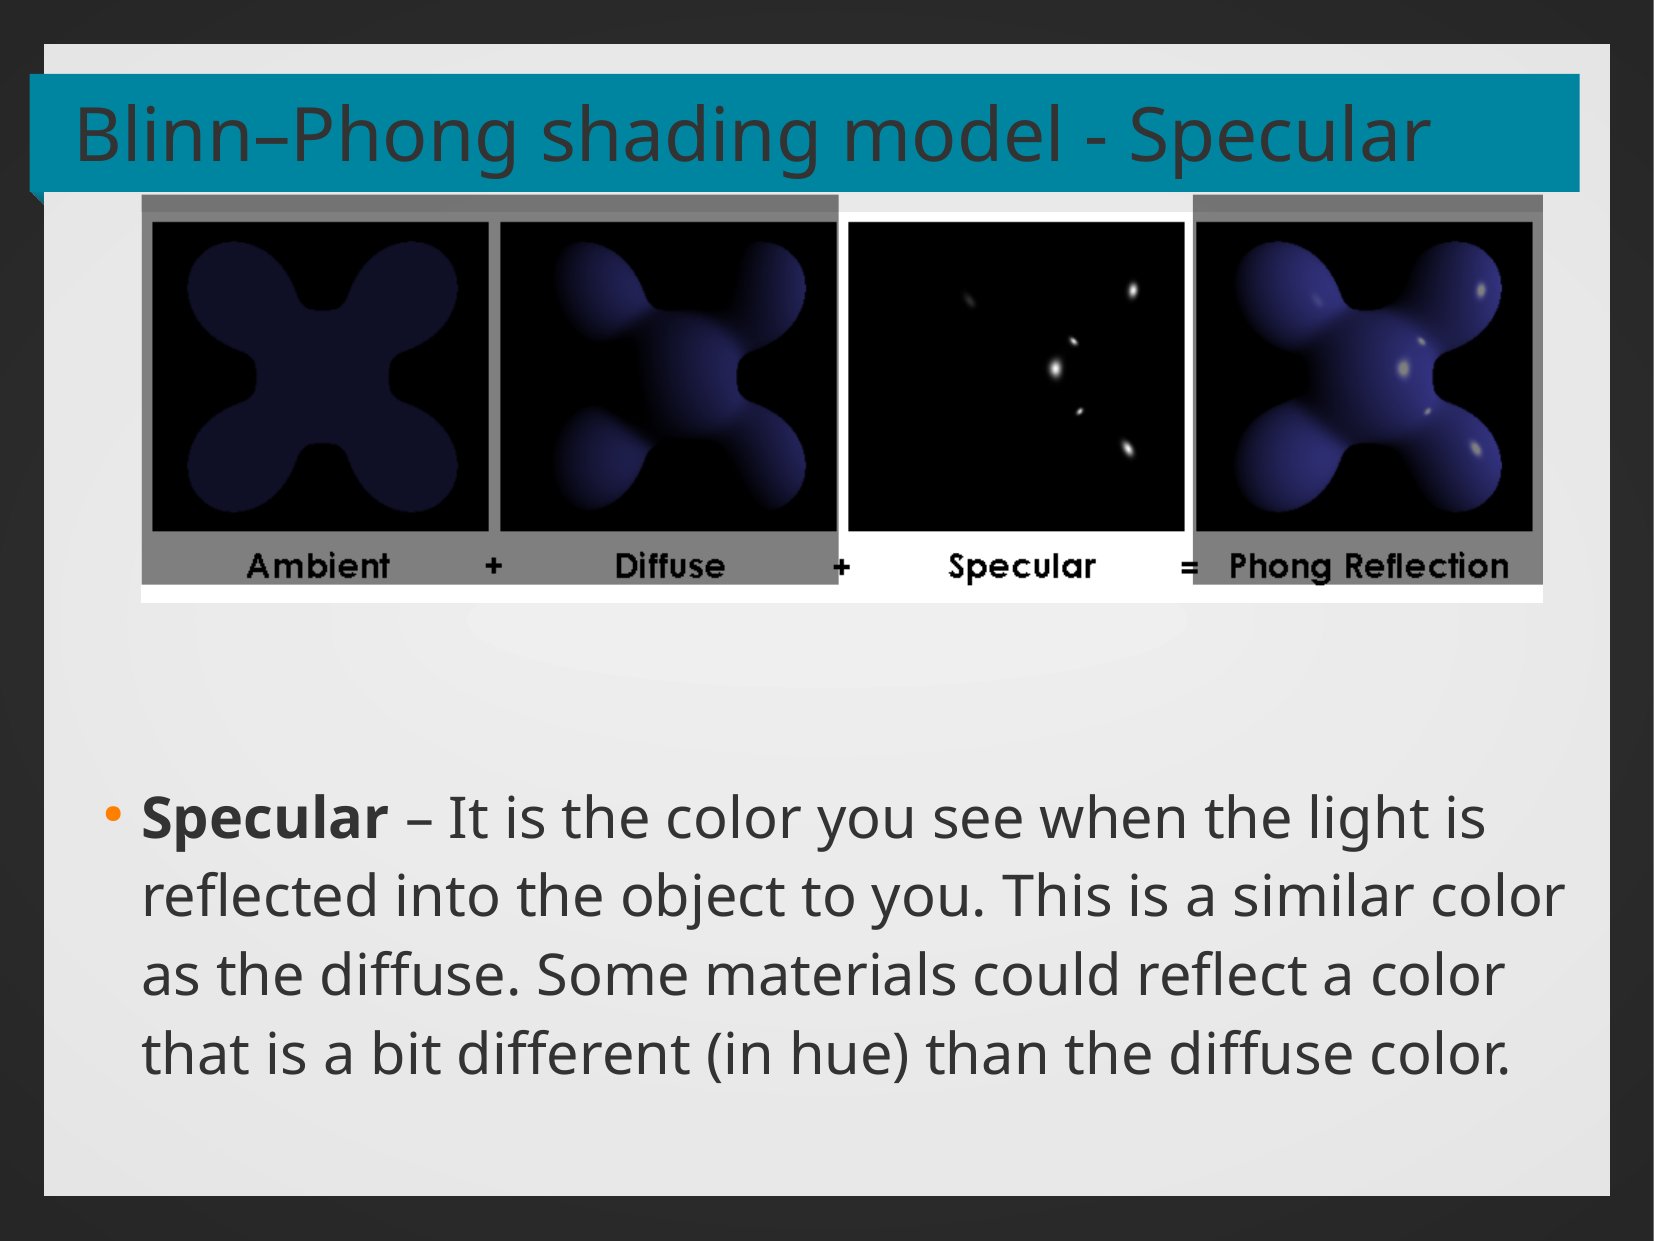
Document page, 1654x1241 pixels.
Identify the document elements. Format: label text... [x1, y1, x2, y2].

title Blinn–Phong shading model - Specular [73, 73, 1565, 192]
picture [141, 212, 1543, 603]
text_box [1192, 194, 1543, 585]
list Specular – It is the color you see when the light is reflected into the object to you. This is a similar color as the diffuse. Some materials could reflect a color that is a bit different (in hue) than the diffuse color. [73, 236, 1580, 1167]
text_box [141, 194, 839, 585]
